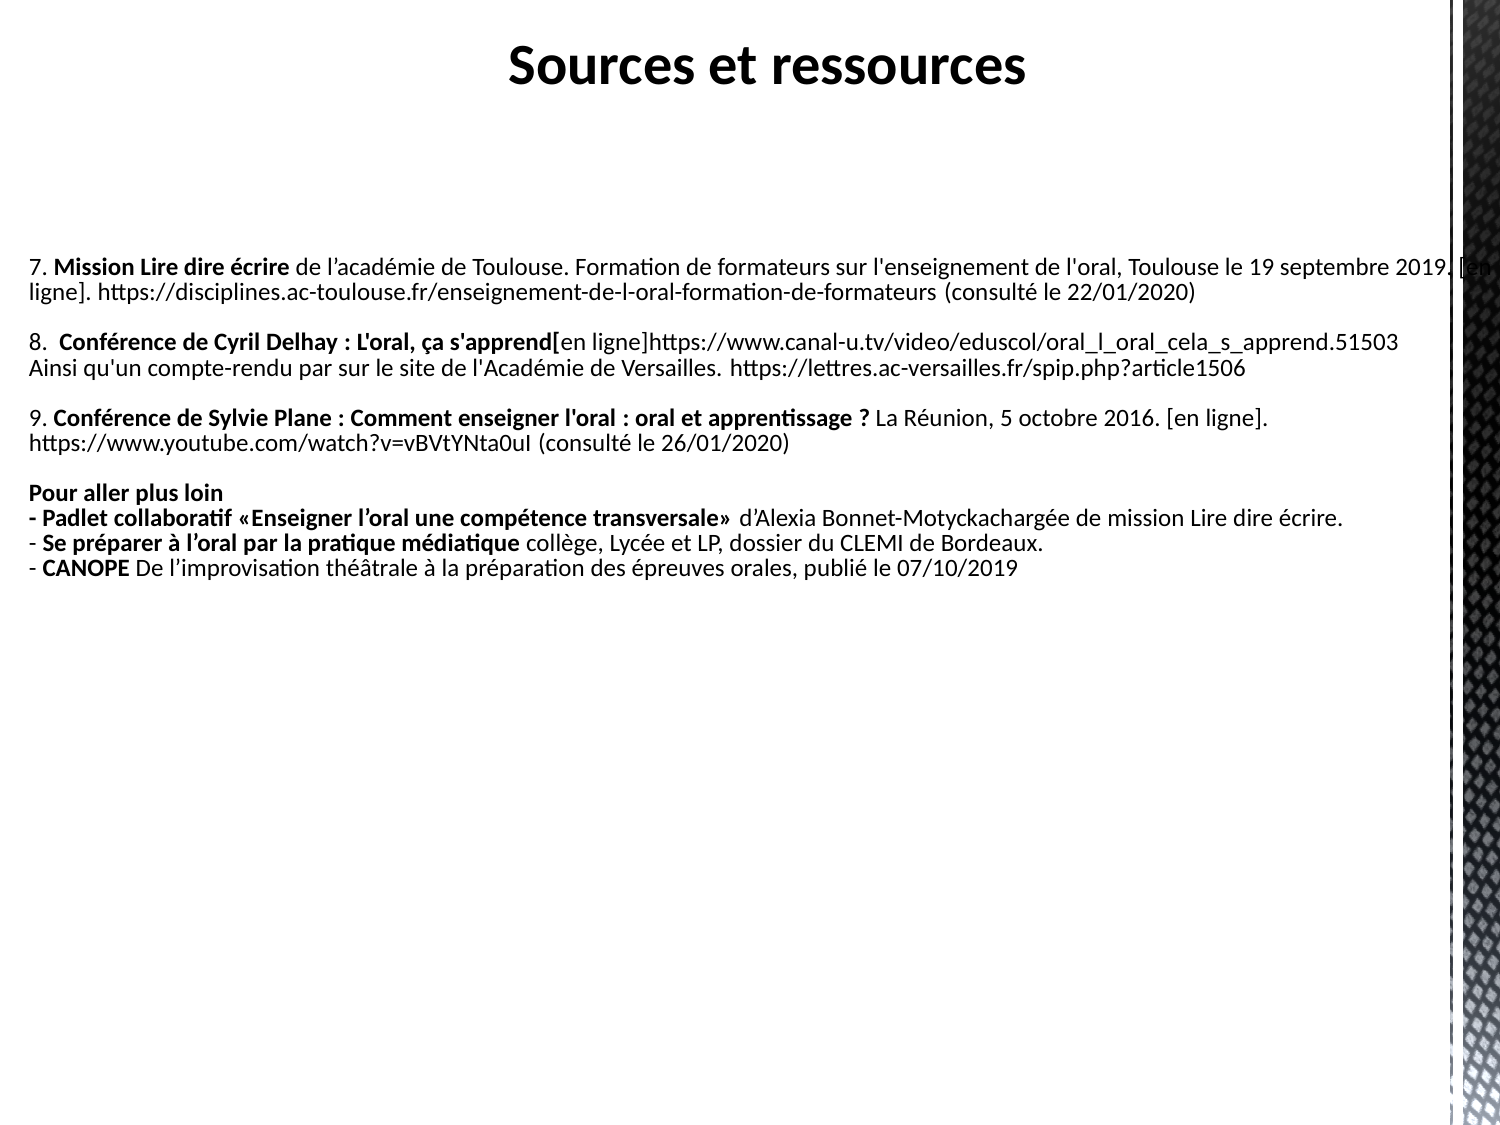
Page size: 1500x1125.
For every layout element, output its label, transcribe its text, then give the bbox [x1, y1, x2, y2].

text_box 7. Mission Lire dire écrire de l’académie de Toulouse. Formation de formateurs sur l'enseignement de l'oral, Toulouse le 19 septembre 2019. [en ligne]. https://disciplines.ac-toulouse.fr/enseignement-de-l-oral-formation-de-formateurs (consulté le 22/01/2020) 8. Conférence de Cyril Delhay : L'oral, ça s'apprend[en ligne]https://www.canal-u.tv/video/eduscol/oral_l_oral_cela_s_apprend.51503 Ainsi qu'un compte-rendu par sur le site de l'Académie de Versailles. https://lettres.ac-versailles.fr/spip.php?article1506 9. Conférence de Sylvie Plane : Comment enseigner l'oral : oral et apprentissage ? La Réunion, 5 octobre 2016. [en ligne]. https://www.youtube.com/watch?v=vBVtYNta0uI (consulté le 26/01/2020) Pour aller plus loin - Padlet collaboratif «Enseigner l’oral une compétence transversale» d’Alexia Bonnet-Motyckachargée de mission Lire dire écrire. - Se préparer à l’oral par la pratique médiatique collège, Lycée et LP, dossier du CLEMI de Bordeaux. - CANOPE De l’improvisation théâtrale à la préparation des épreuves orales, publié le 07/10/2019 [14, 249, 1500, 709]
picture [1447, 0, 1500, 249]
text_box Sources et ressources [312, 19, 1223, 104]
picture [1447, 709, 1500, 1125]
